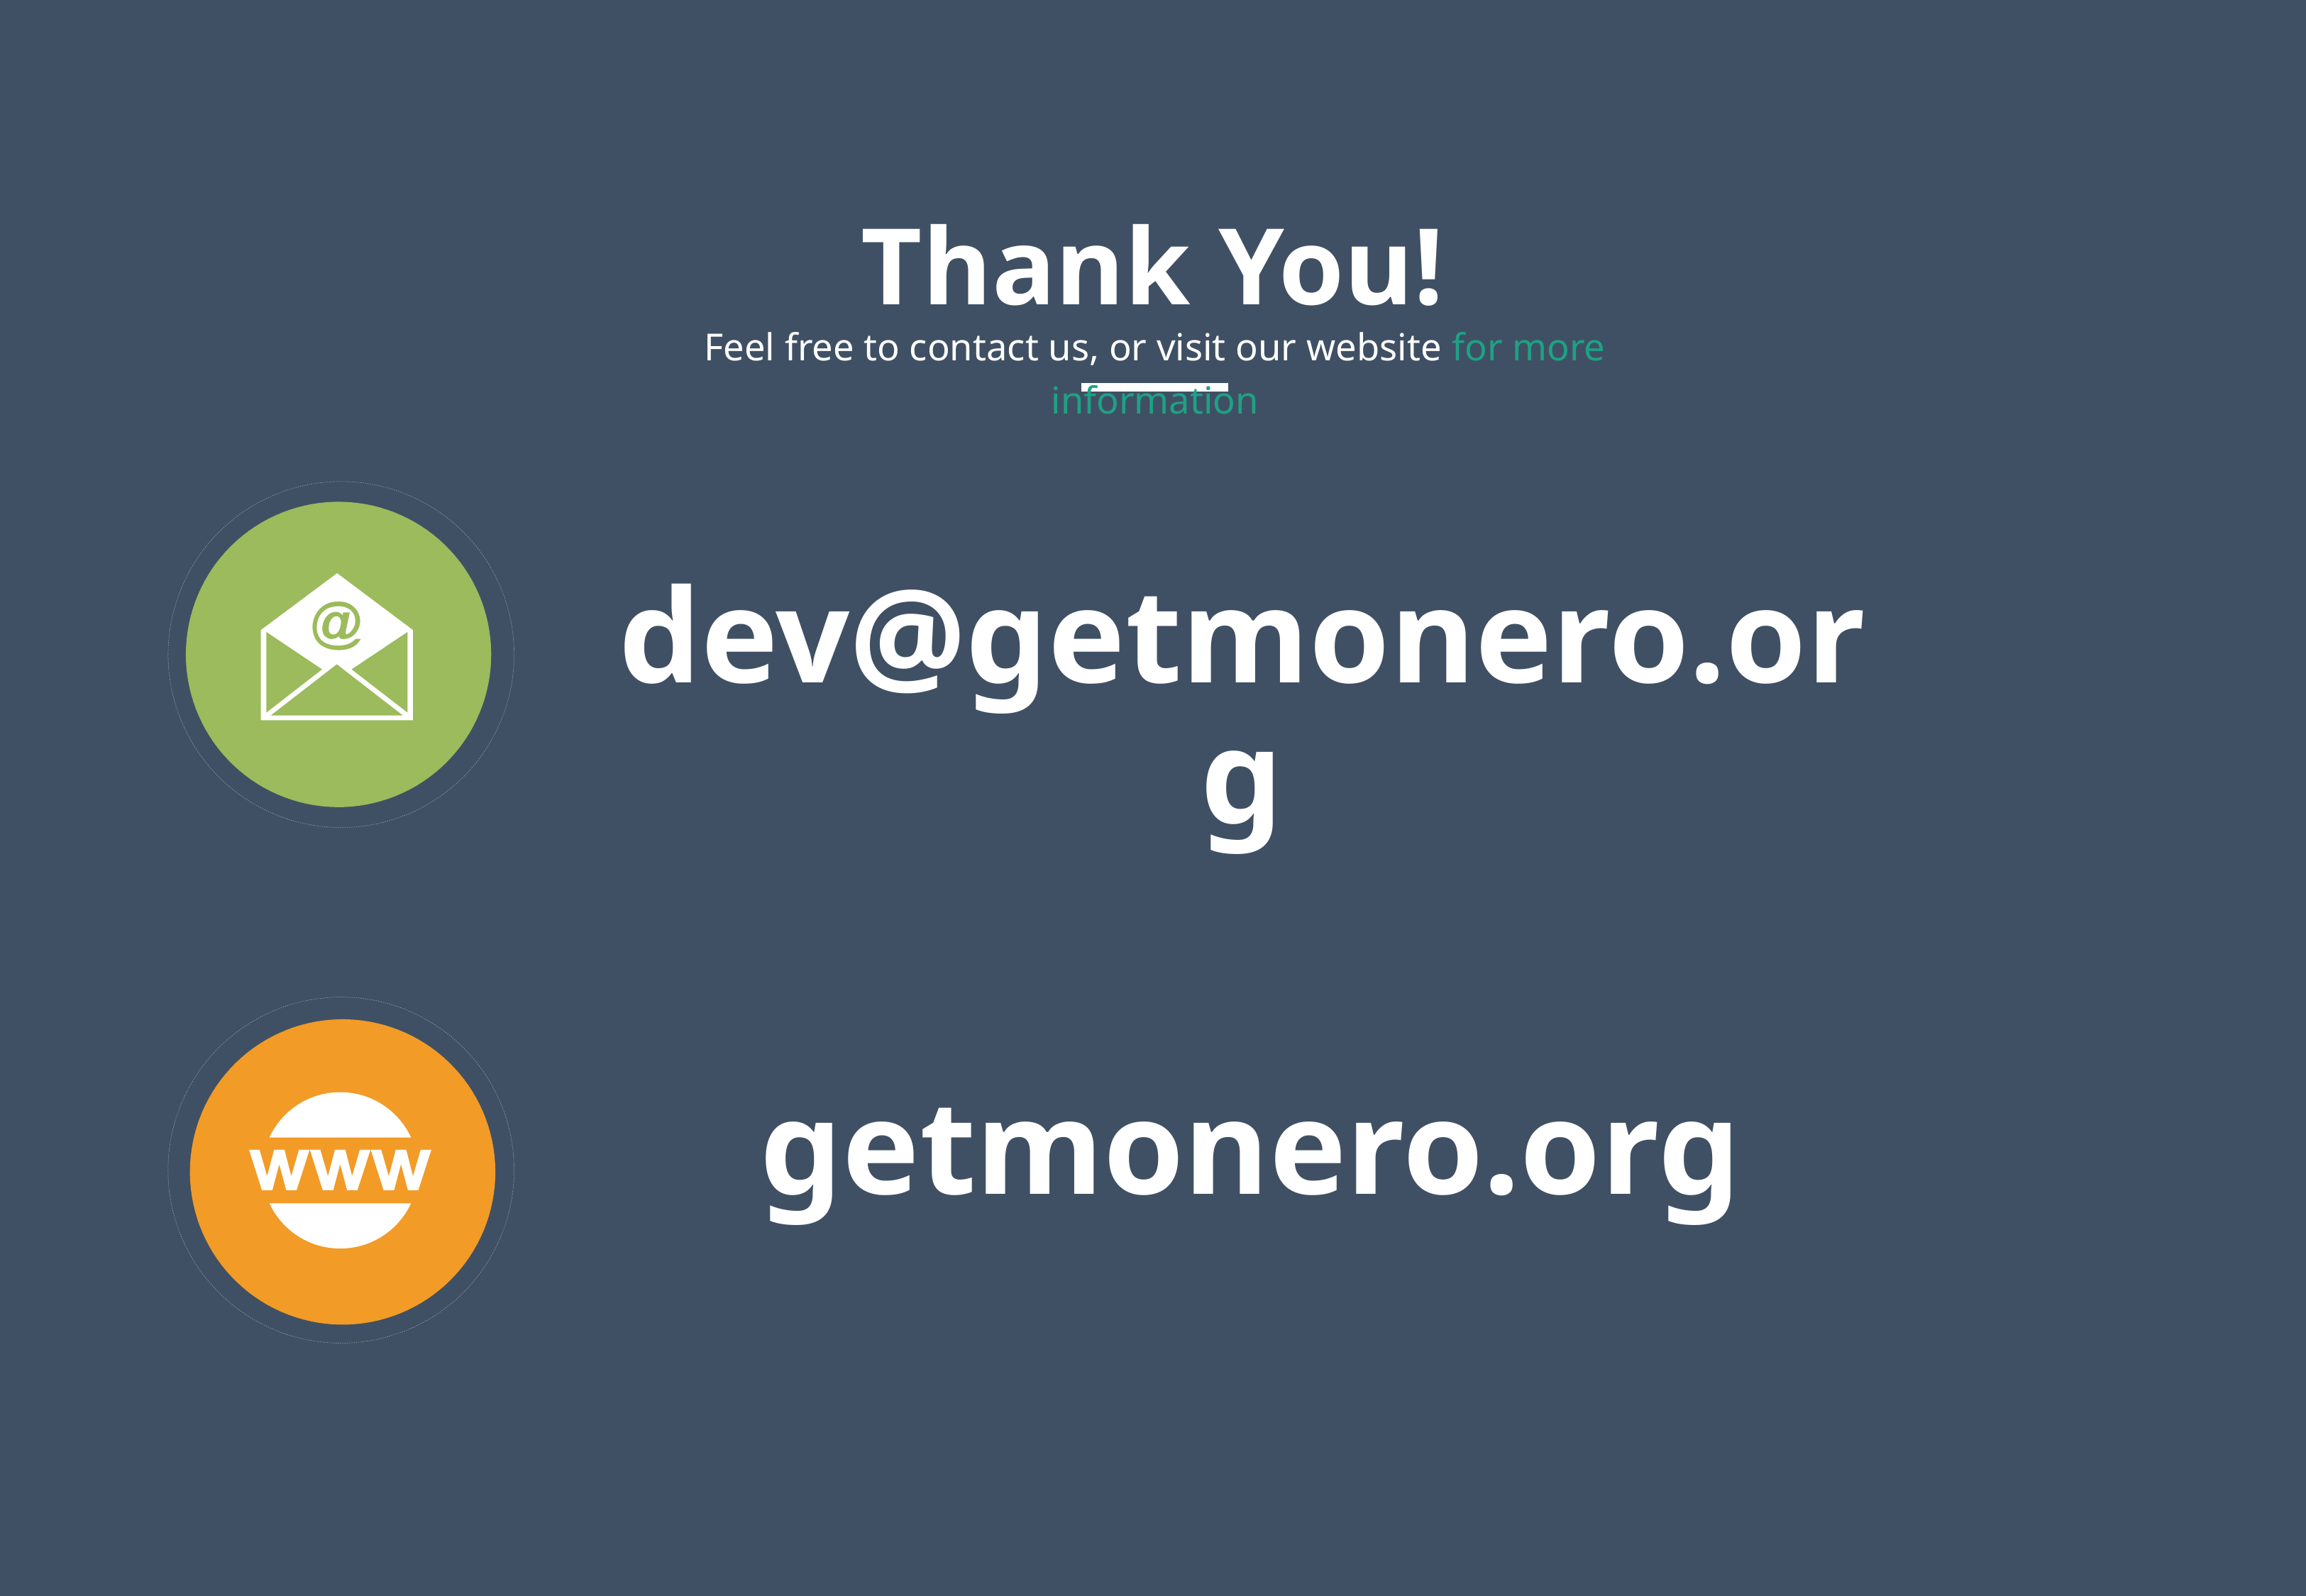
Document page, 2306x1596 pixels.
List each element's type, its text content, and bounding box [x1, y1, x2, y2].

text_box dev@getmonero.org [991, 626, 1020, 668]
text_box dev@getmonero.org [603, 565, 1880, 686]
text_box dev@getmonero.org [895, 626, 919, 657]
text_box getmonero.org [785, 1137, 814, 1180]
text_box Thank You! [568, 195, 1738, 332]
text_box getmonero.org [1684, 1137, 1712, 1180]
picture [260, 570, 420, 730]
text_box getmonero.org [612, 1077, 1890, 1197]
picture [249, 1079, 432, 1262]
text_box [0, 0, 2306, 1596]
text_box Feel free to contact us, or visit our website for more information [603, 304, 1706, 384]
